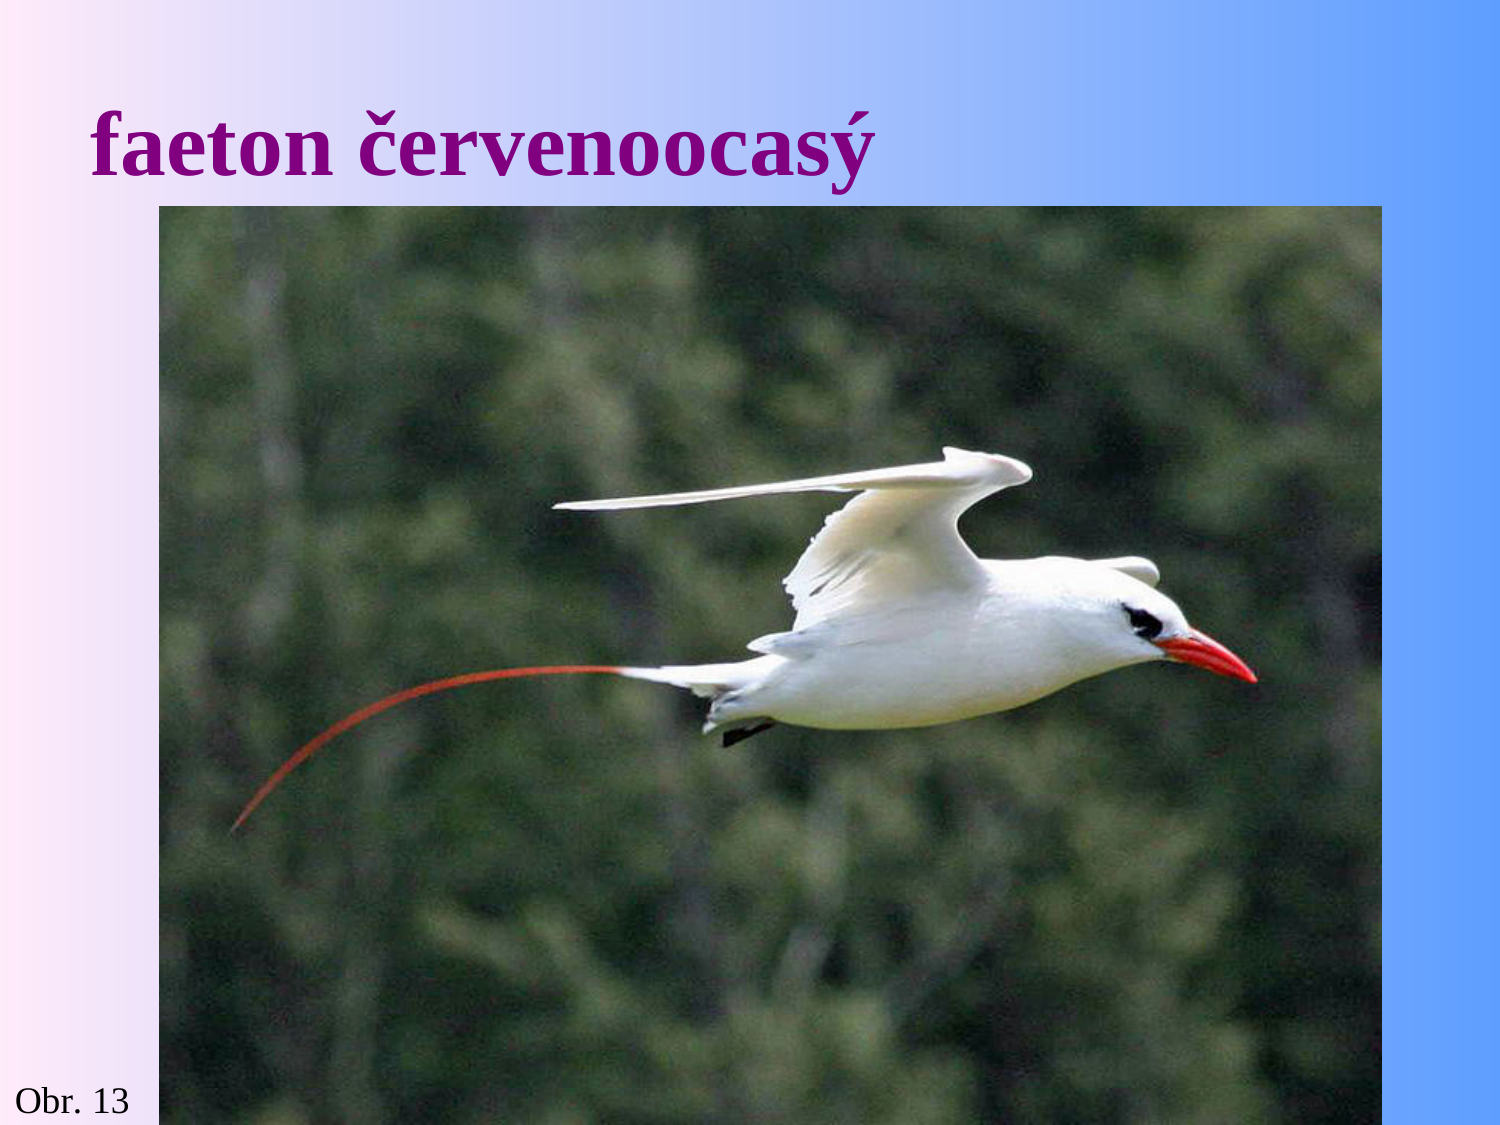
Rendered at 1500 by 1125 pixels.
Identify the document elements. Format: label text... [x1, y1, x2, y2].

text_box Obr. 13 [0, 1068, 160, 1125]
picture [159, 206, 1382, 1125]
title faeton červenoocasý [75, 45, 1426, 233]
